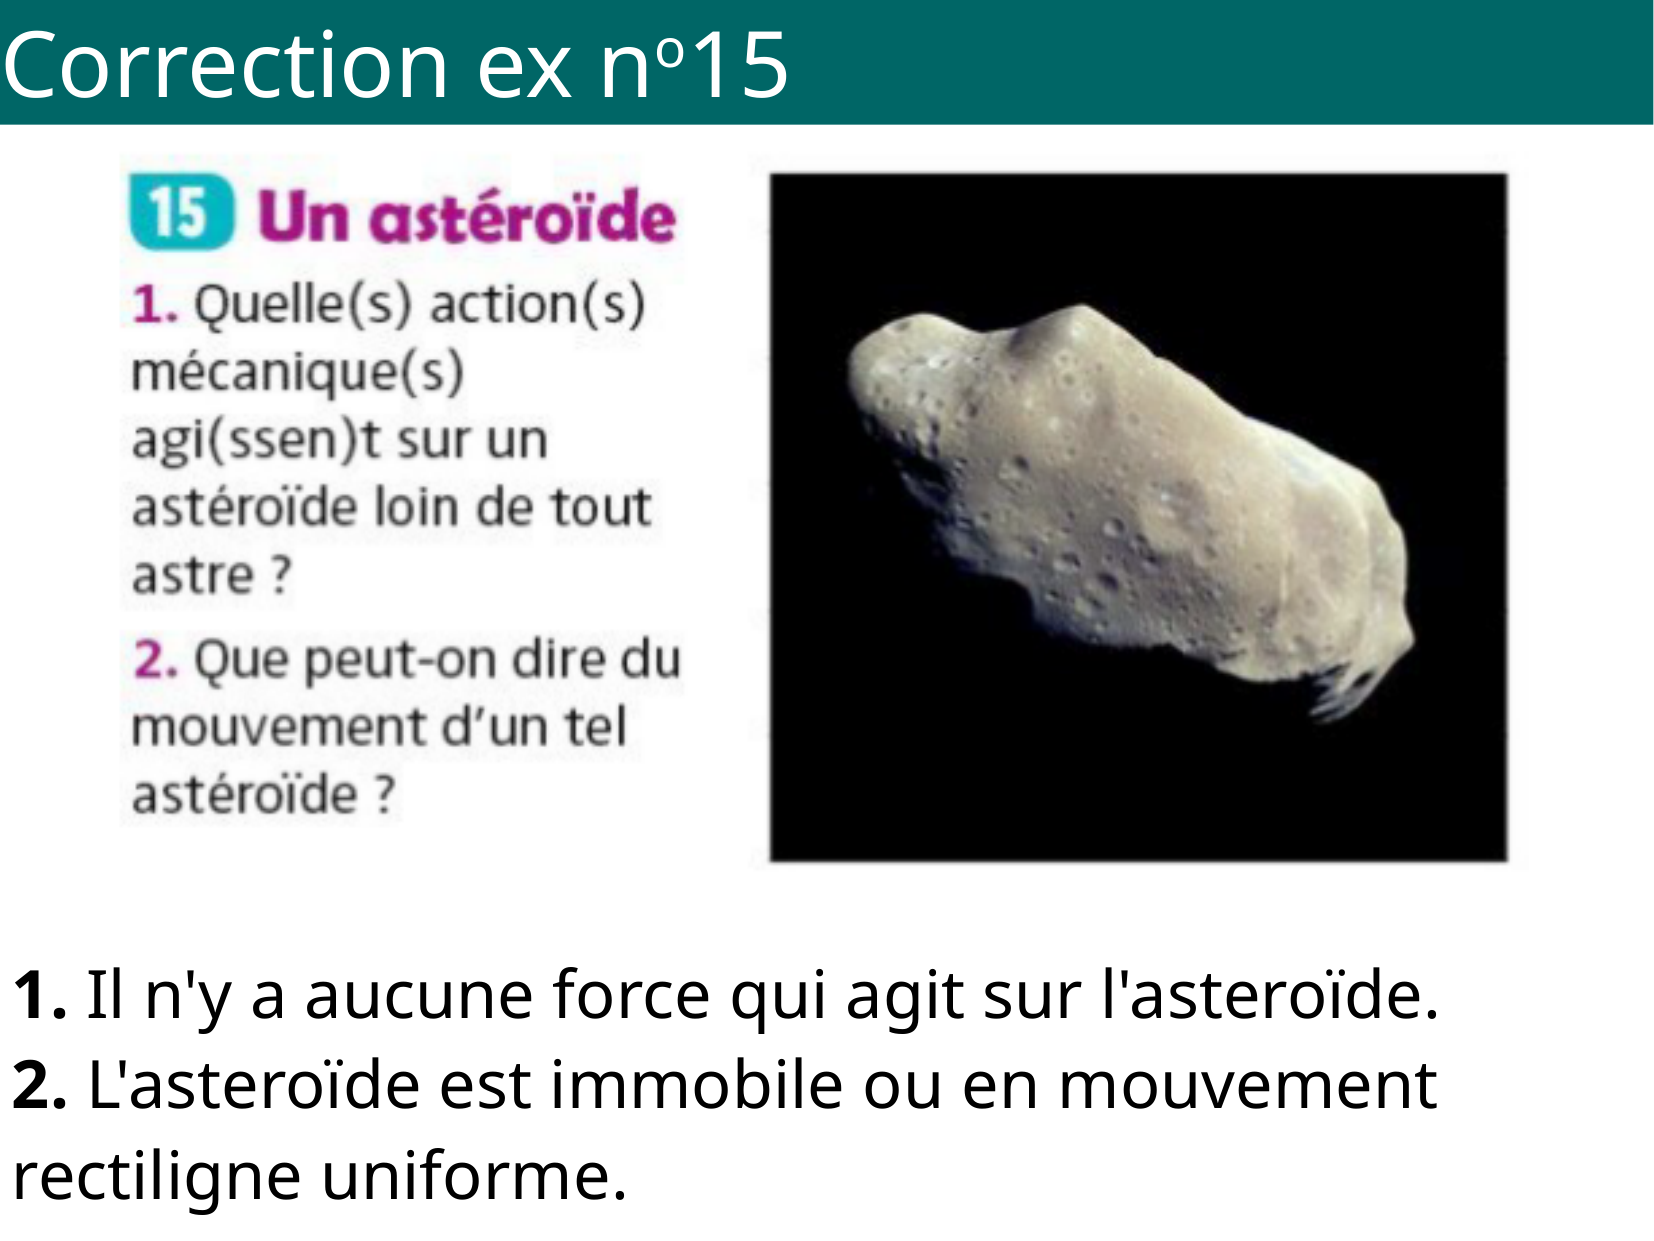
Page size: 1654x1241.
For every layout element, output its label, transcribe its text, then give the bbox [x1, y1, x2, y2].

picture [118, 145, 1529, 898]
subtitle 1. Il n'y a aucune force qui agit sur l'asteroïde. 2. L'asteroïde est immobile ou en mouvement rectiligne uniforme. [11, 129, 1642, 1229]
title Correction ex no15 [0, 10, 1654, 114]
